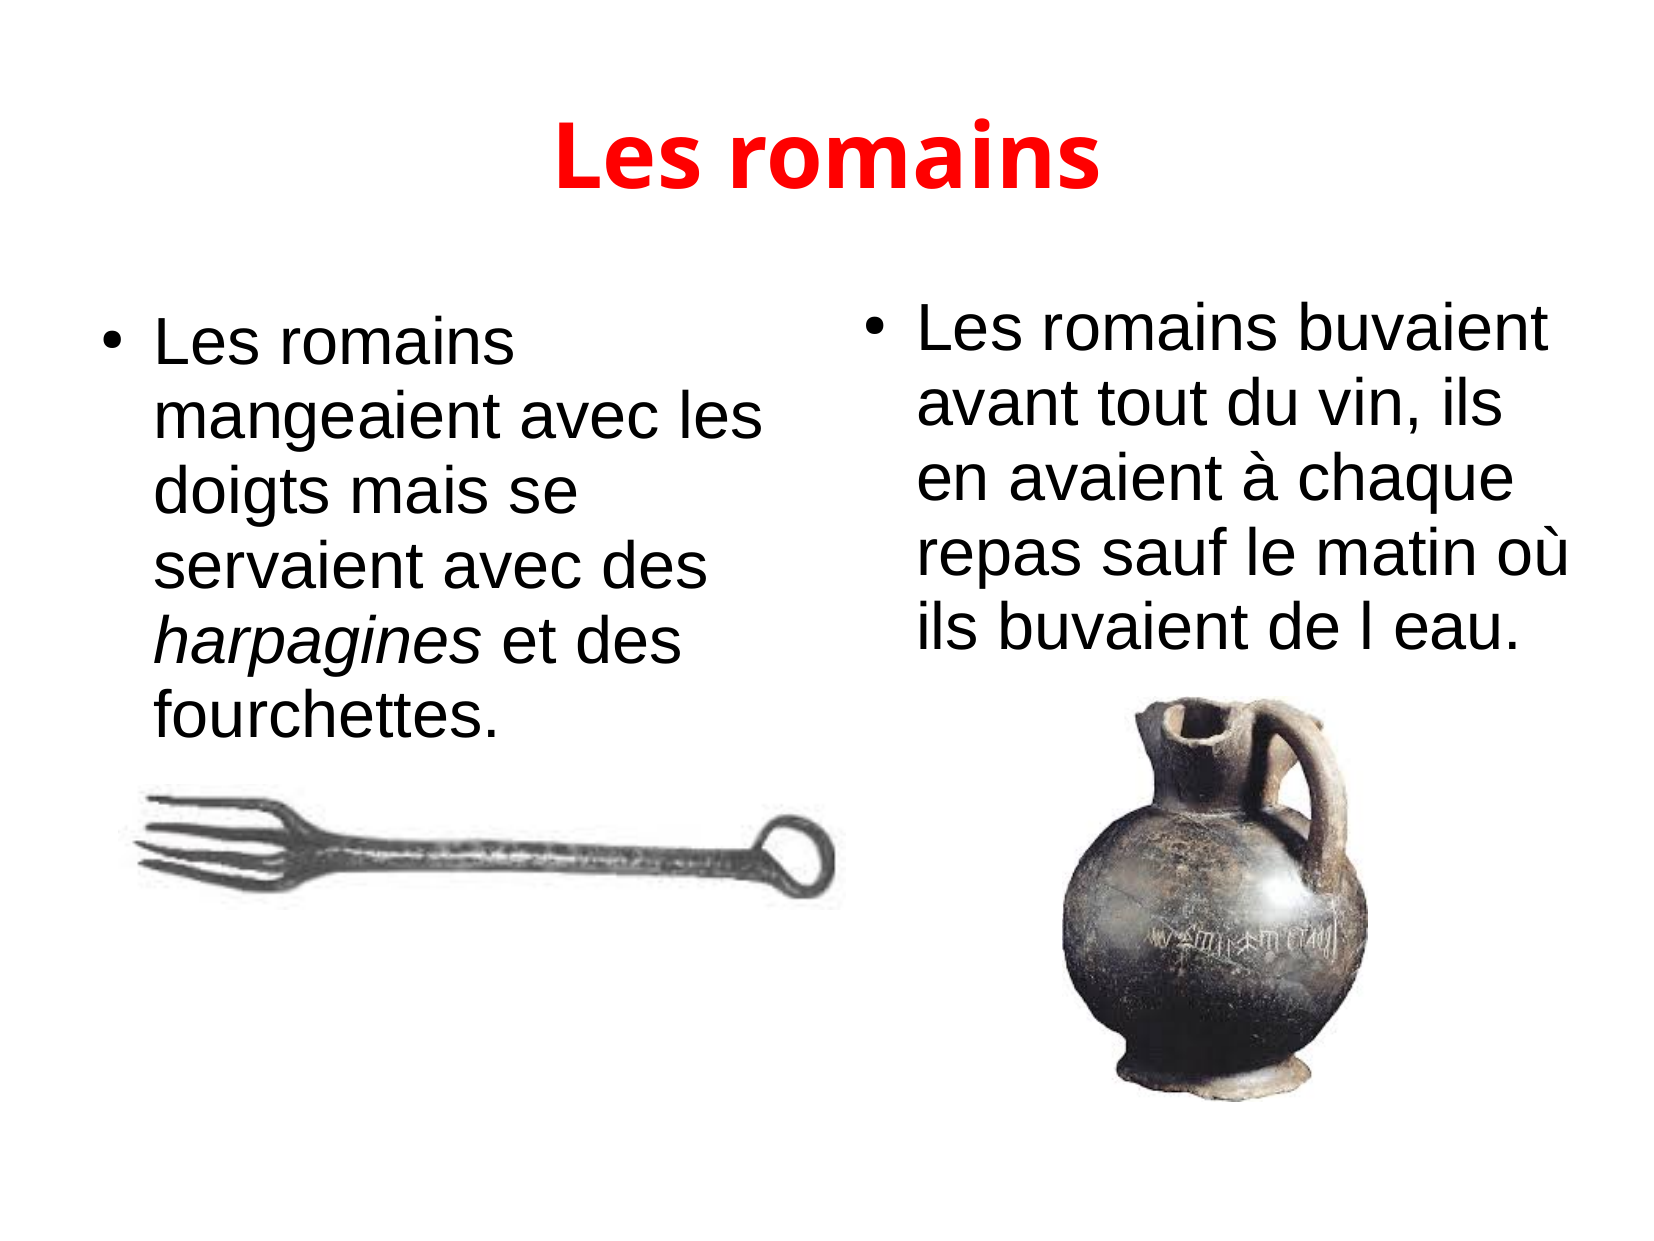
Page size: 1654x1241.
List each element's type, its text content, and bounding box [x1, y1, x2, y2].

title Les romains [82, 49, 1571, 257]
picture [118, 784, 846, 910]
list Les romains mangeaient avec les doigts mais se servaient avec des harpagines et des fourchettes. [82, 303, 809, 1123]
picture [1062, 696, 1368, 1102]
list Les romains buvaient avant tout du vin, ils en avaient à chaque repas sauf le matin où ils buvaient de l eau. [845, 290, 1572, 1109]
